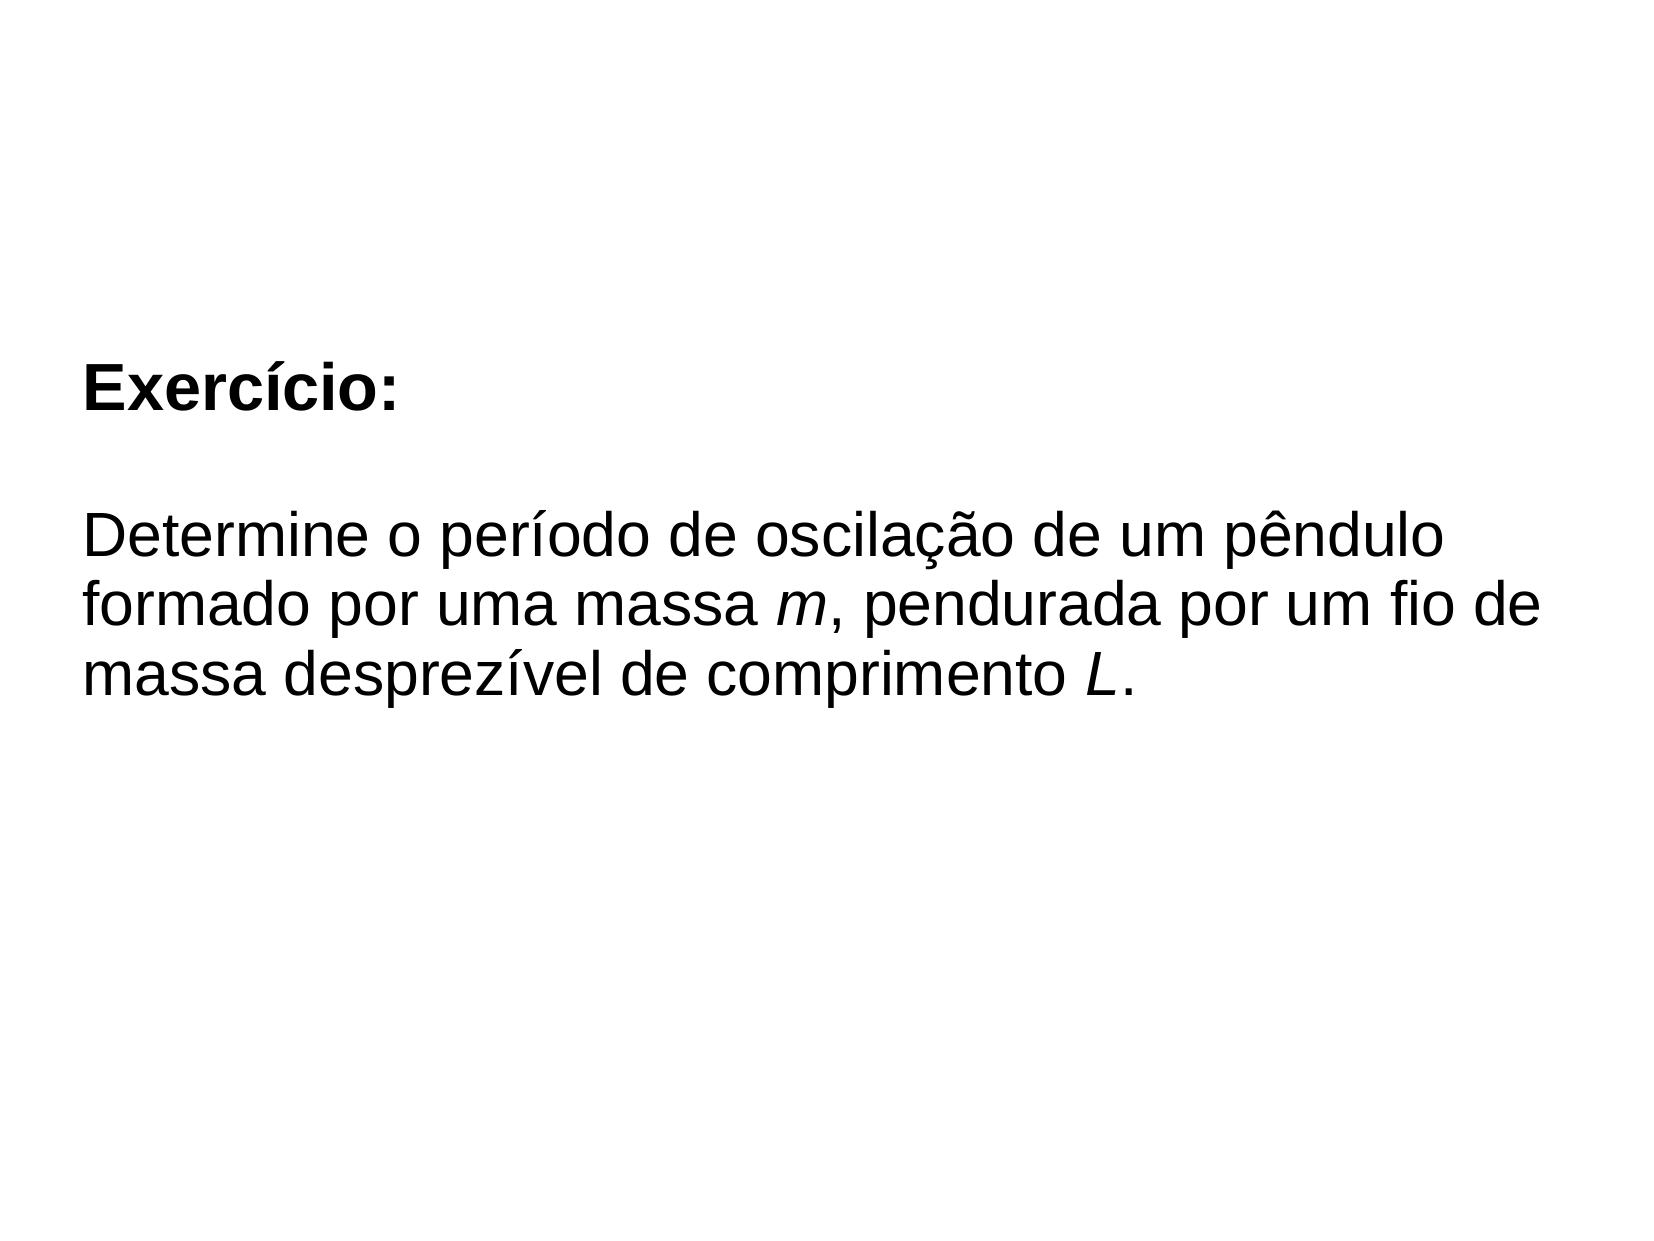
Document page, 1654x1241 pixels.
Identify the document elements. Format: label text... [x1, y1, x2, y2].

subtitle Exercício: Determine o período de oscilação de um pêndulo formado por uma massa m, pendurada por um fio de massa desprezível de comprimento L. [82, 49, 1571, 1010]
